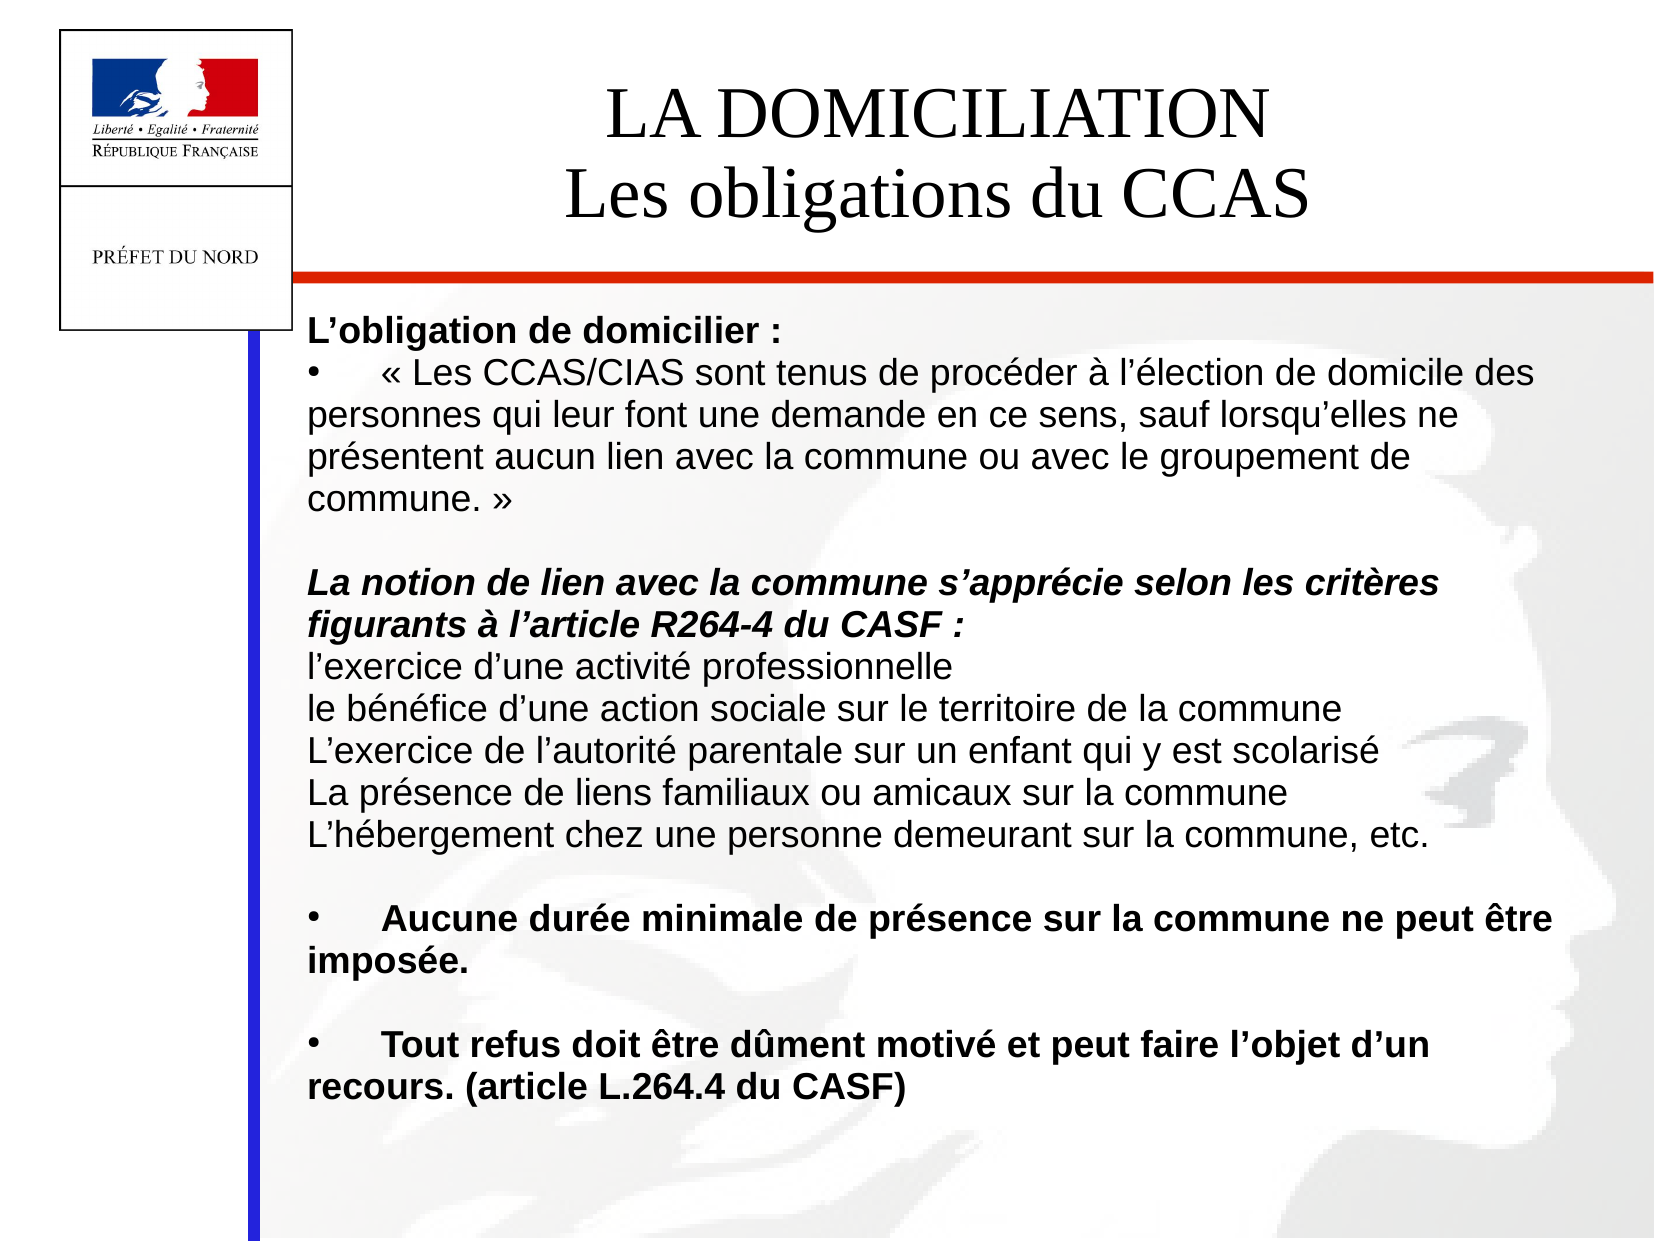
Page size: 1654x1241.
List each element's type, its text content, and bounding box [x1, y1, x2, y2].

text_box [248, 331, 260, 1241]
text_box [293, 271, 1654, 284]
title LA DOMICILIATION Les obligations du CCAS [307, 49, 1571, 257]
picture [59, 29, 1654, 1238]
subtitle L’obligation de domicilier : « Les CCAS/CIAS sont tenus de procéder à l’élection de domicile des personnes qui leur font une demande en ce sens, sauf lorsqu’elles ne présentent aucun lien avec la commune ou avec le groupement de commune. » La notion de lien avec la commune s’apprécie selon les critères figurants à l’article R264-4 du CASF : l’exercice d’une activité professionnelle le bénéfice d’une action sociale sur le territoire de la commune L’exercice de l’autorité parentale sur un enfant qui y est scolarisé La présence de liens familiaux ou amicaux sur la commune L’hébergement chez une personne demeurant sur la commune, etc. Aucune durée minimale de présence sur la commune ne peut être imposée. Tout refus doit être dûment motivé et peut faire l’objet d’un recours. (article L.264.4 du CASF) [307, 304, 1574, 1113]
